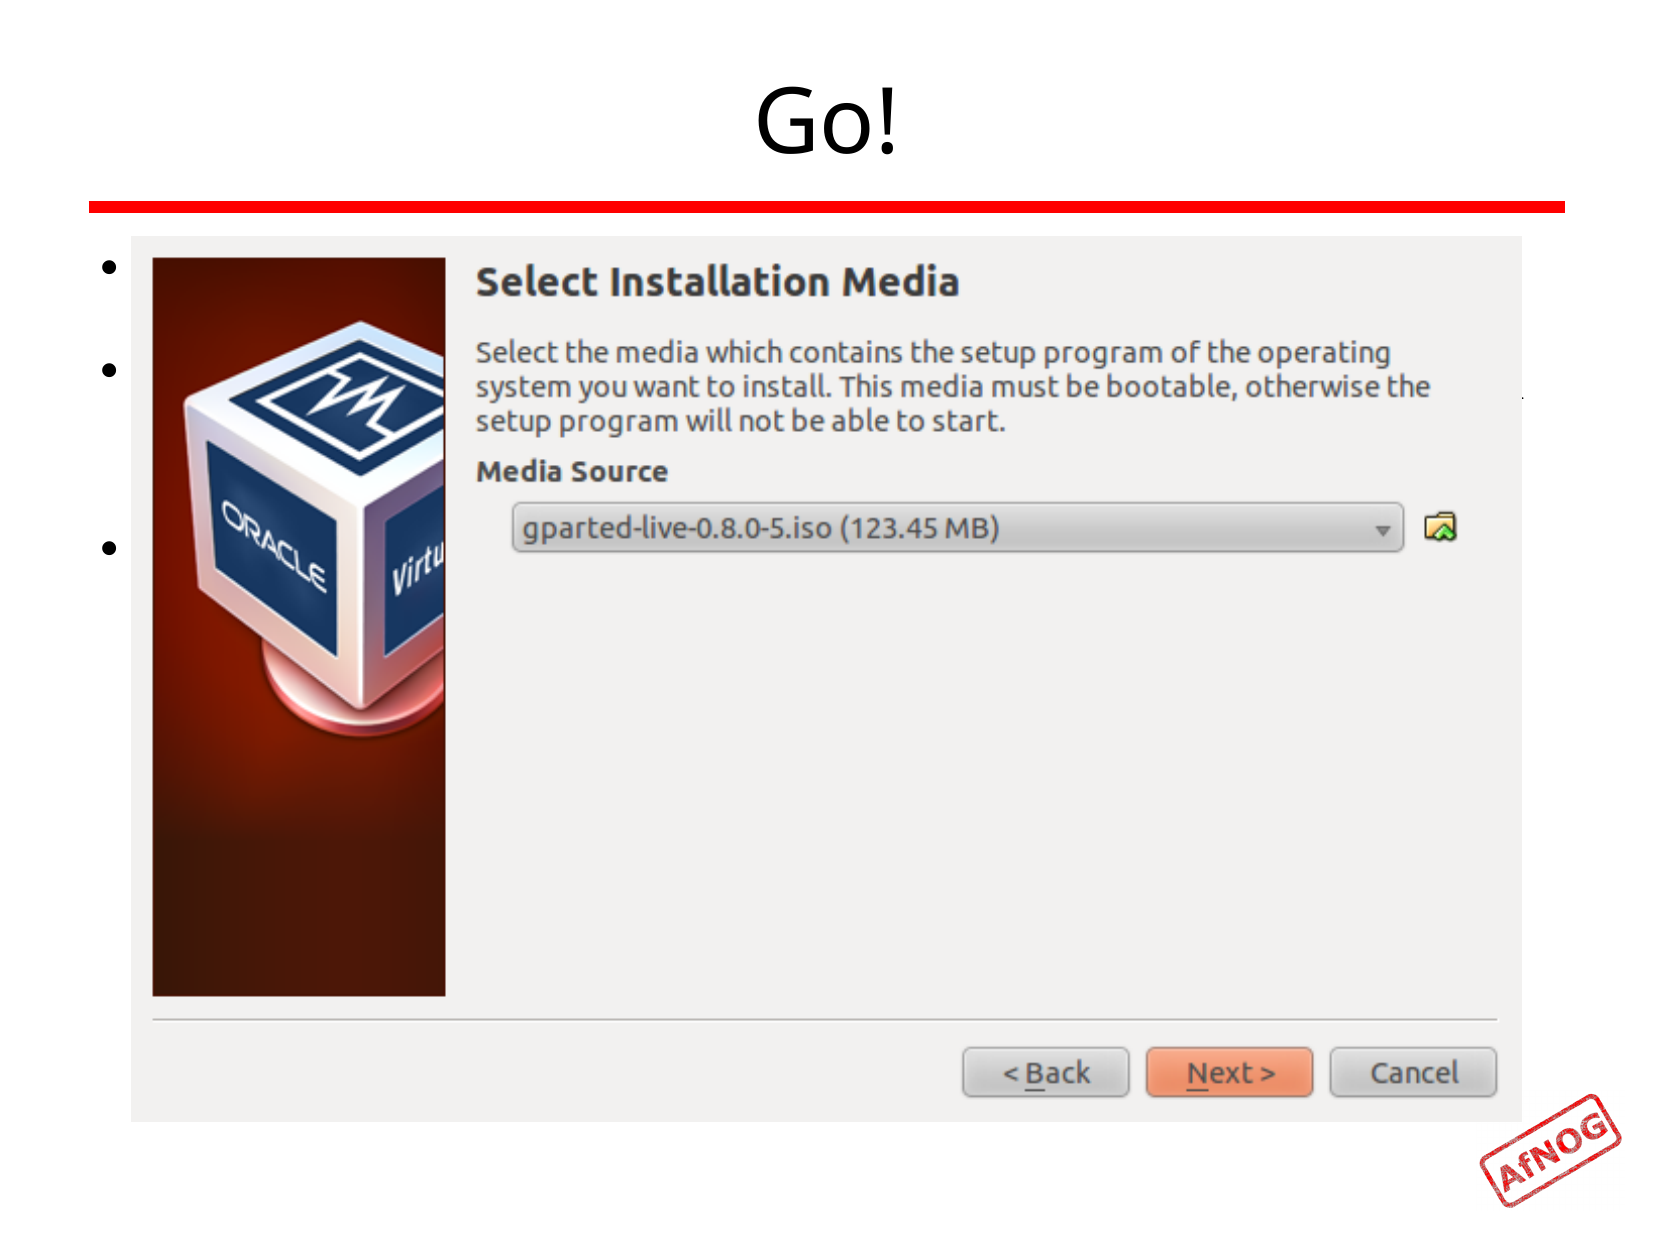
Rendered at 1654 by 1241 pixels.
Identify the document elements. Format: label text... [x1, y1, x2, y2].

picture [1476, 1090, 1625, 1211]
list The First Run Wizard appears Only useful if you have an Operating System on an ISO image Unless you have an ISO image, close it [82, 236, 310, 1108]
title Go! [88, 36, 1565, 200]
picture [310, 236, 1572, 1122]
